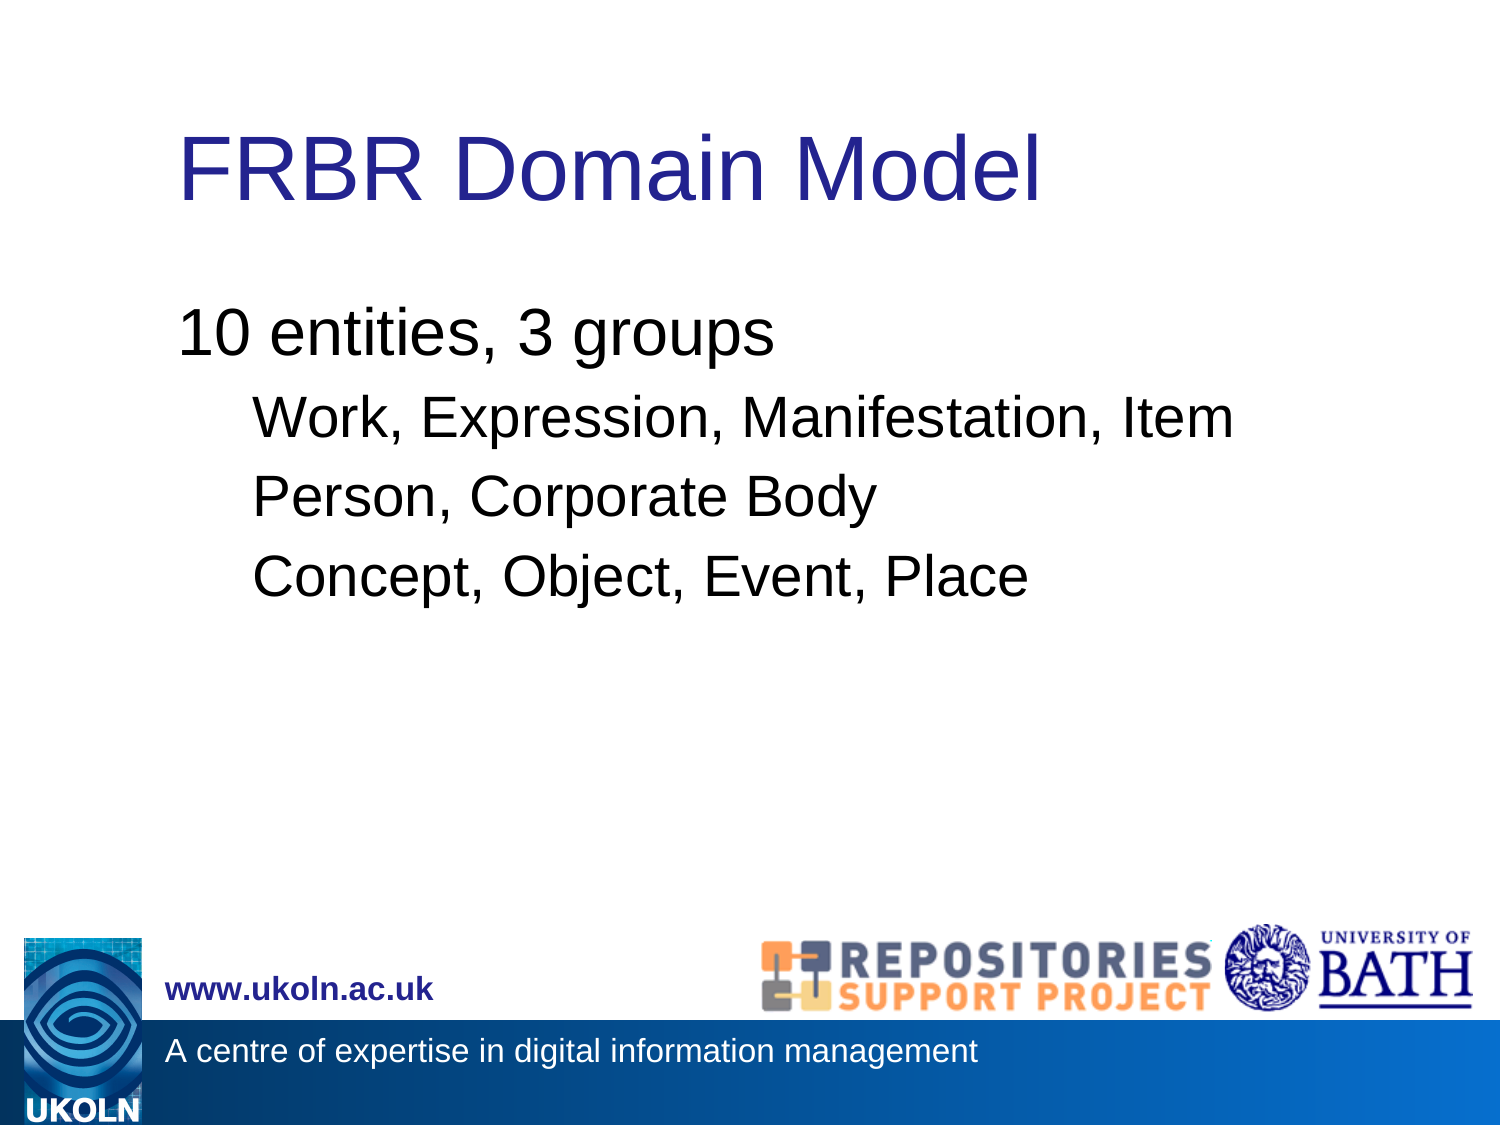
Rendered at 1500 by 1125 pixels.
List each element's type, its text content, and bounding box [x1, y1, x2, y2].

picture [1224, 924, 1473, 1015]
picture [24, 950, 142, 1125]
picture [761, 940, 1212, 1013]
title FRBR Domain Model [162, 87, 1375, 250]
list 10 entities, 3 groups Work, Expression, Manifestation, Item Person, Corporate Body Concept, Object, Event, Place [162, 287, 1375, 938]
